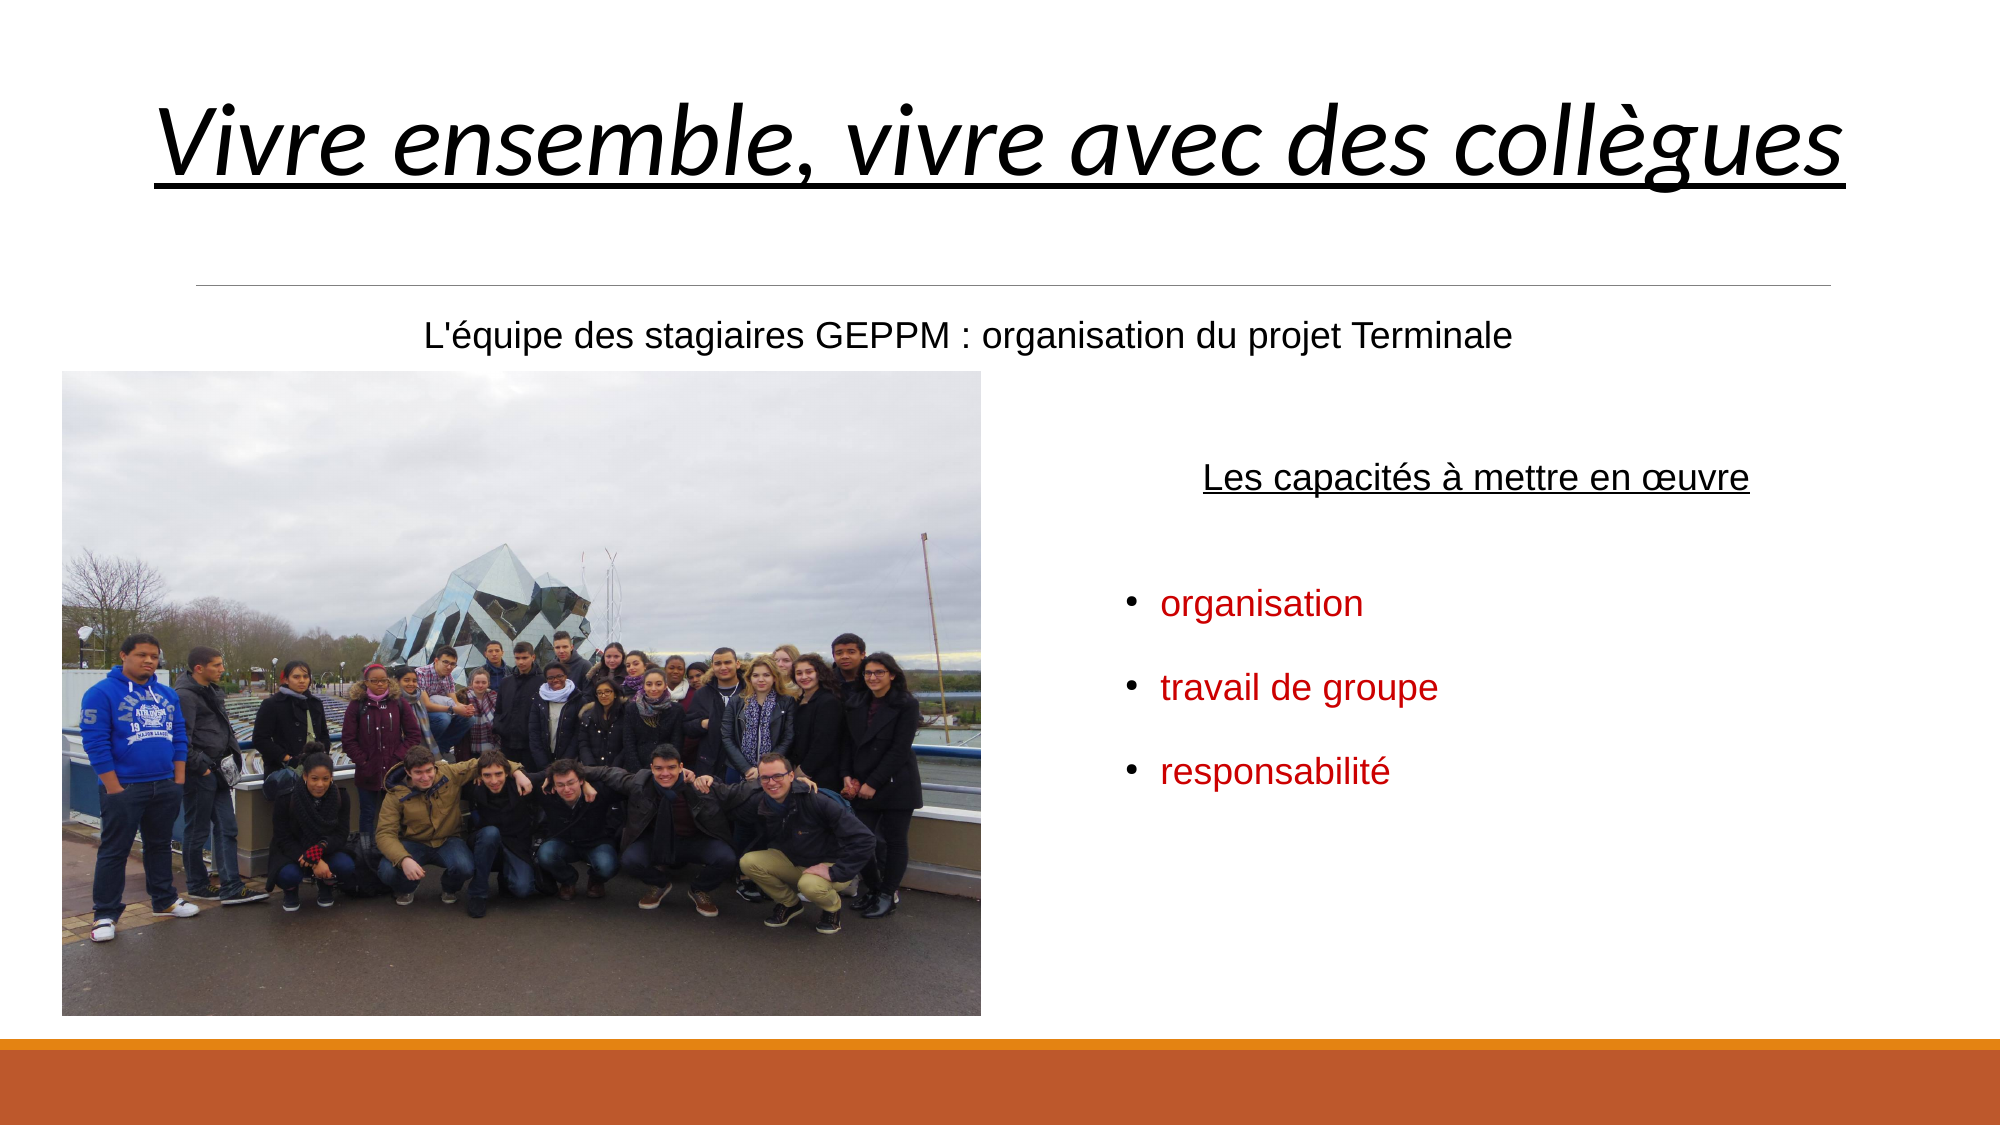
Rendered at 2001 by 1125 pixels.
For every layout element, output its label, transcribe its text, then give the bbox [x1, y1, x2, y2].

picture [62, 371, 981, 1016]
text_box Les capacités à mettre en œuvre organisation travail de groupe responsabilité [1110, 448, 1843, 801]
text_box L'équipe des stagiaires GEPPM : organisation du projet Terminale [188, 307, 1749, 364]
text_box Vivre ensemble, vivre avec des collègues [0, 64, 2000, 205]
